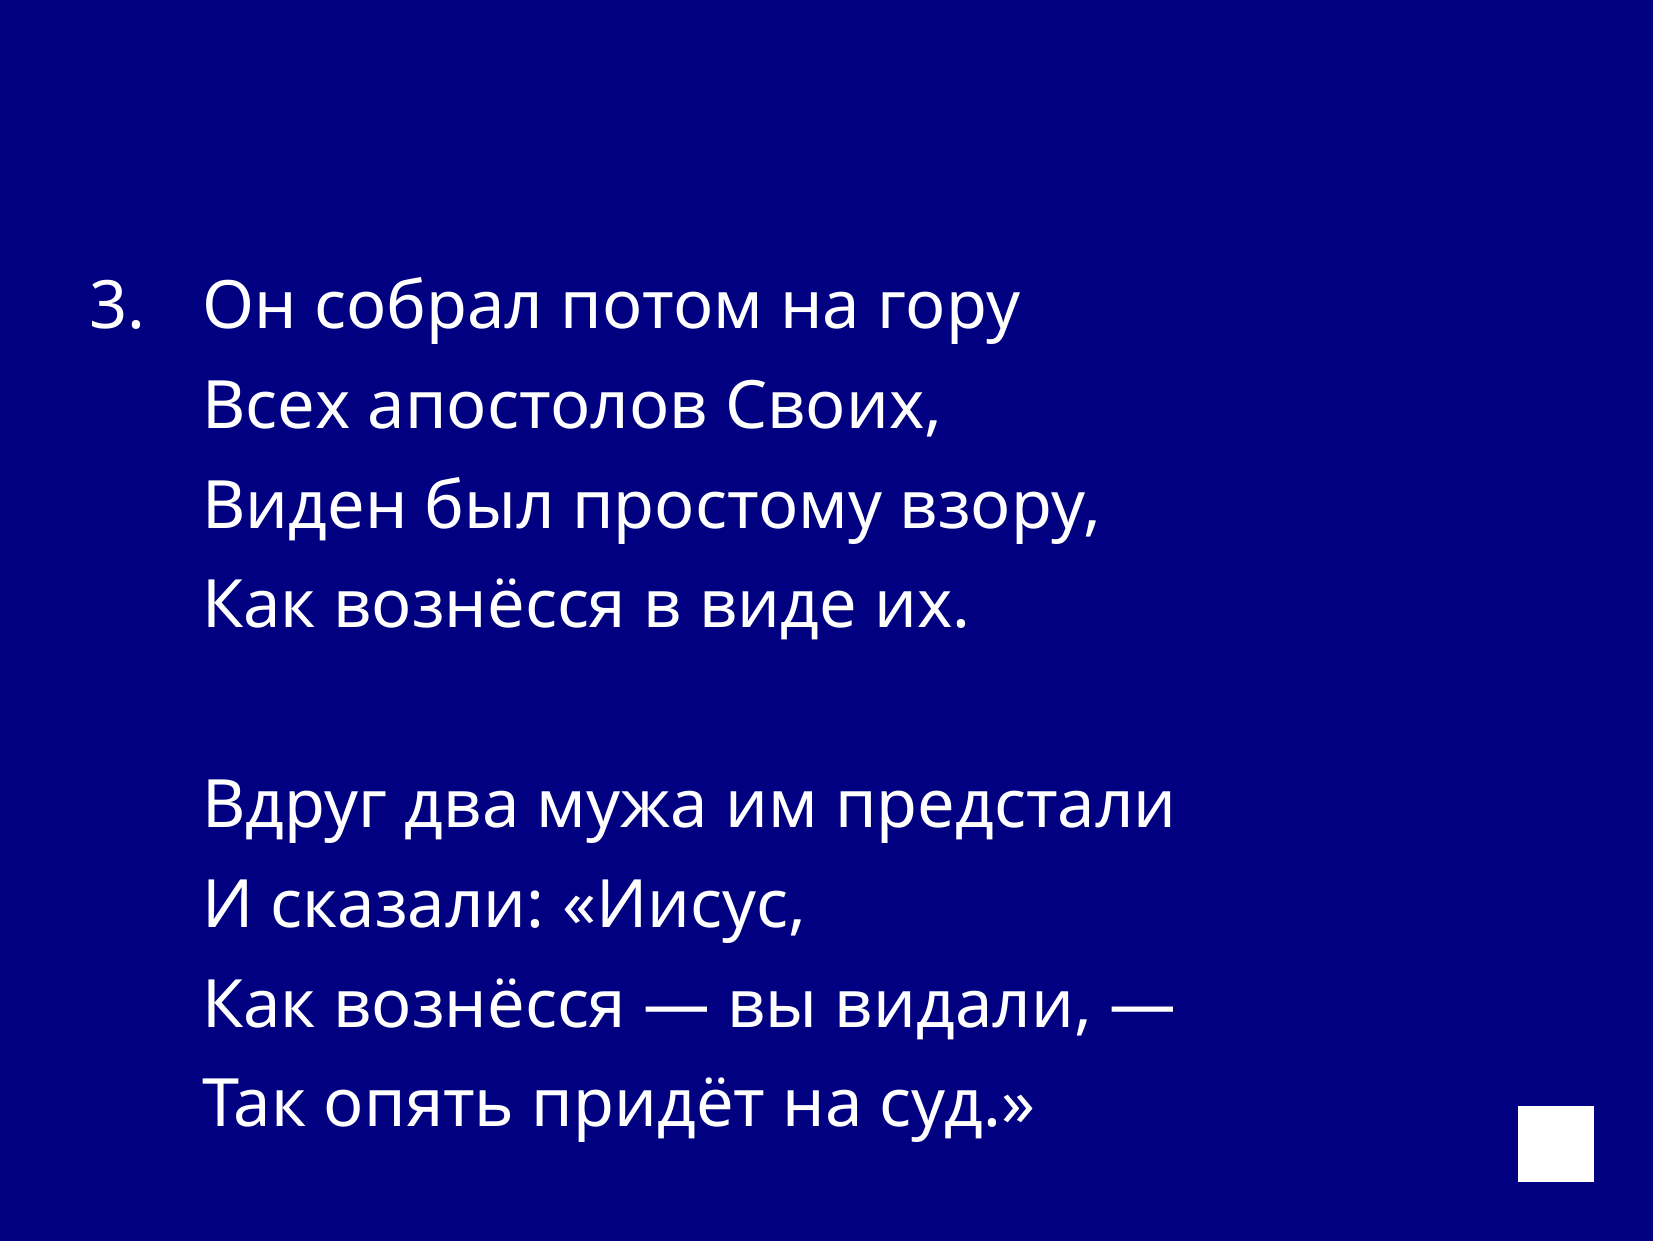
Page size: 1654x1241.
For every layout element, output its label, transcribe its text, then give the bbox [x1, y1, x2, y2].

text_box [1518, 1106, 1594, 1182]
text_box 3. Он собрал потом на гору Всех апостолов Своих, Виден был простому взору, Как вознёсся в виде их. Вдруг два мужа им предстали И сказали: «Иисус, Как вознёсся — вы видали, — Так опять придёт на суд.» [75, 150, 1576, 1163]
